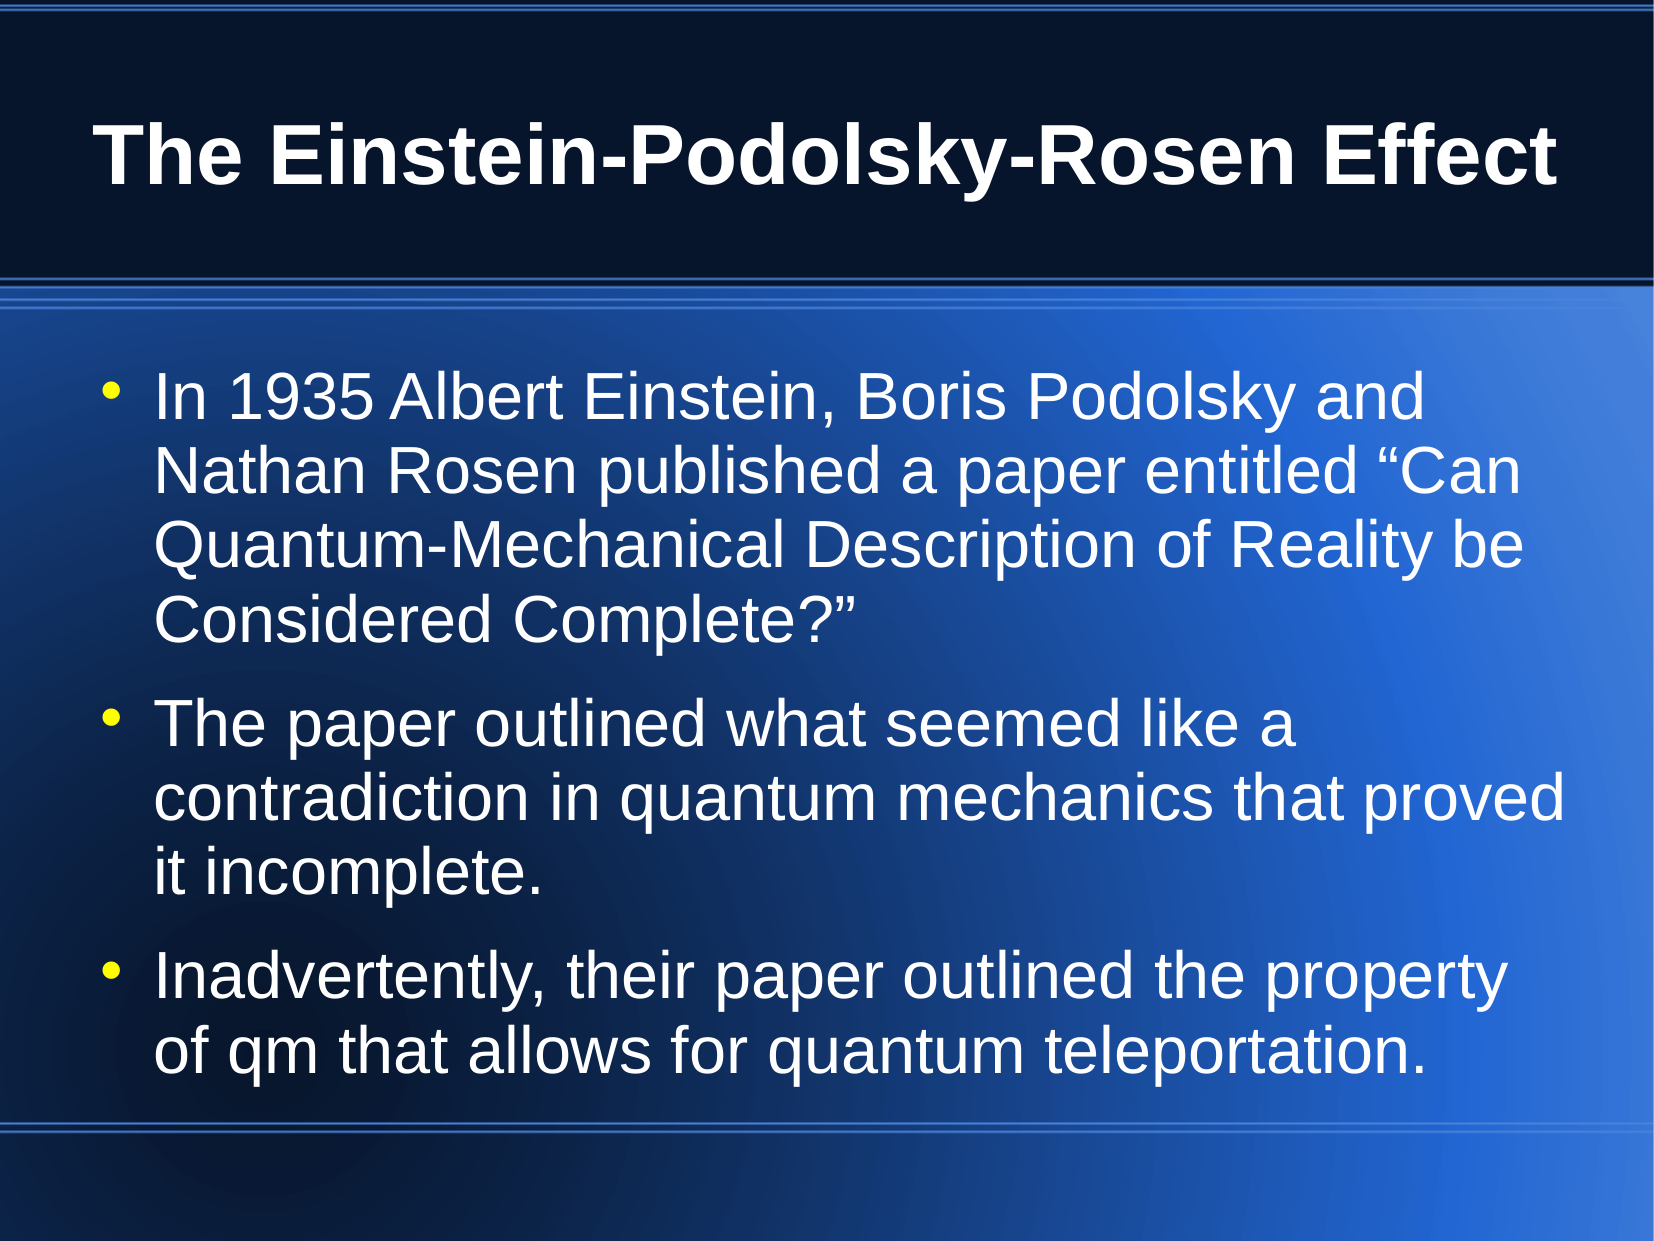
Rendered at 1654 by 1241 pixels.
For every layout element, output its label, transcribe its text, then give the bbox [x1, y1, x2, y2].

title The Einstein-Podolsky-Rosen Effect [82, 49, 1571, 257]
picture [0, 0, 1654, 1241]
list In 1935 Albert Einstein, Boris Podolsky and Nathan Rosen published a paper entitled “Can Quantum-Mechanical Description of Reality be Considered Complete?” The paper outlined what seemed like a contradiction in quantum mechanics that proved it incomplete. Inadvertently, their paper outlined the property of qm that allows for quantum teleportation. [82, 355, 1571, 1089]
